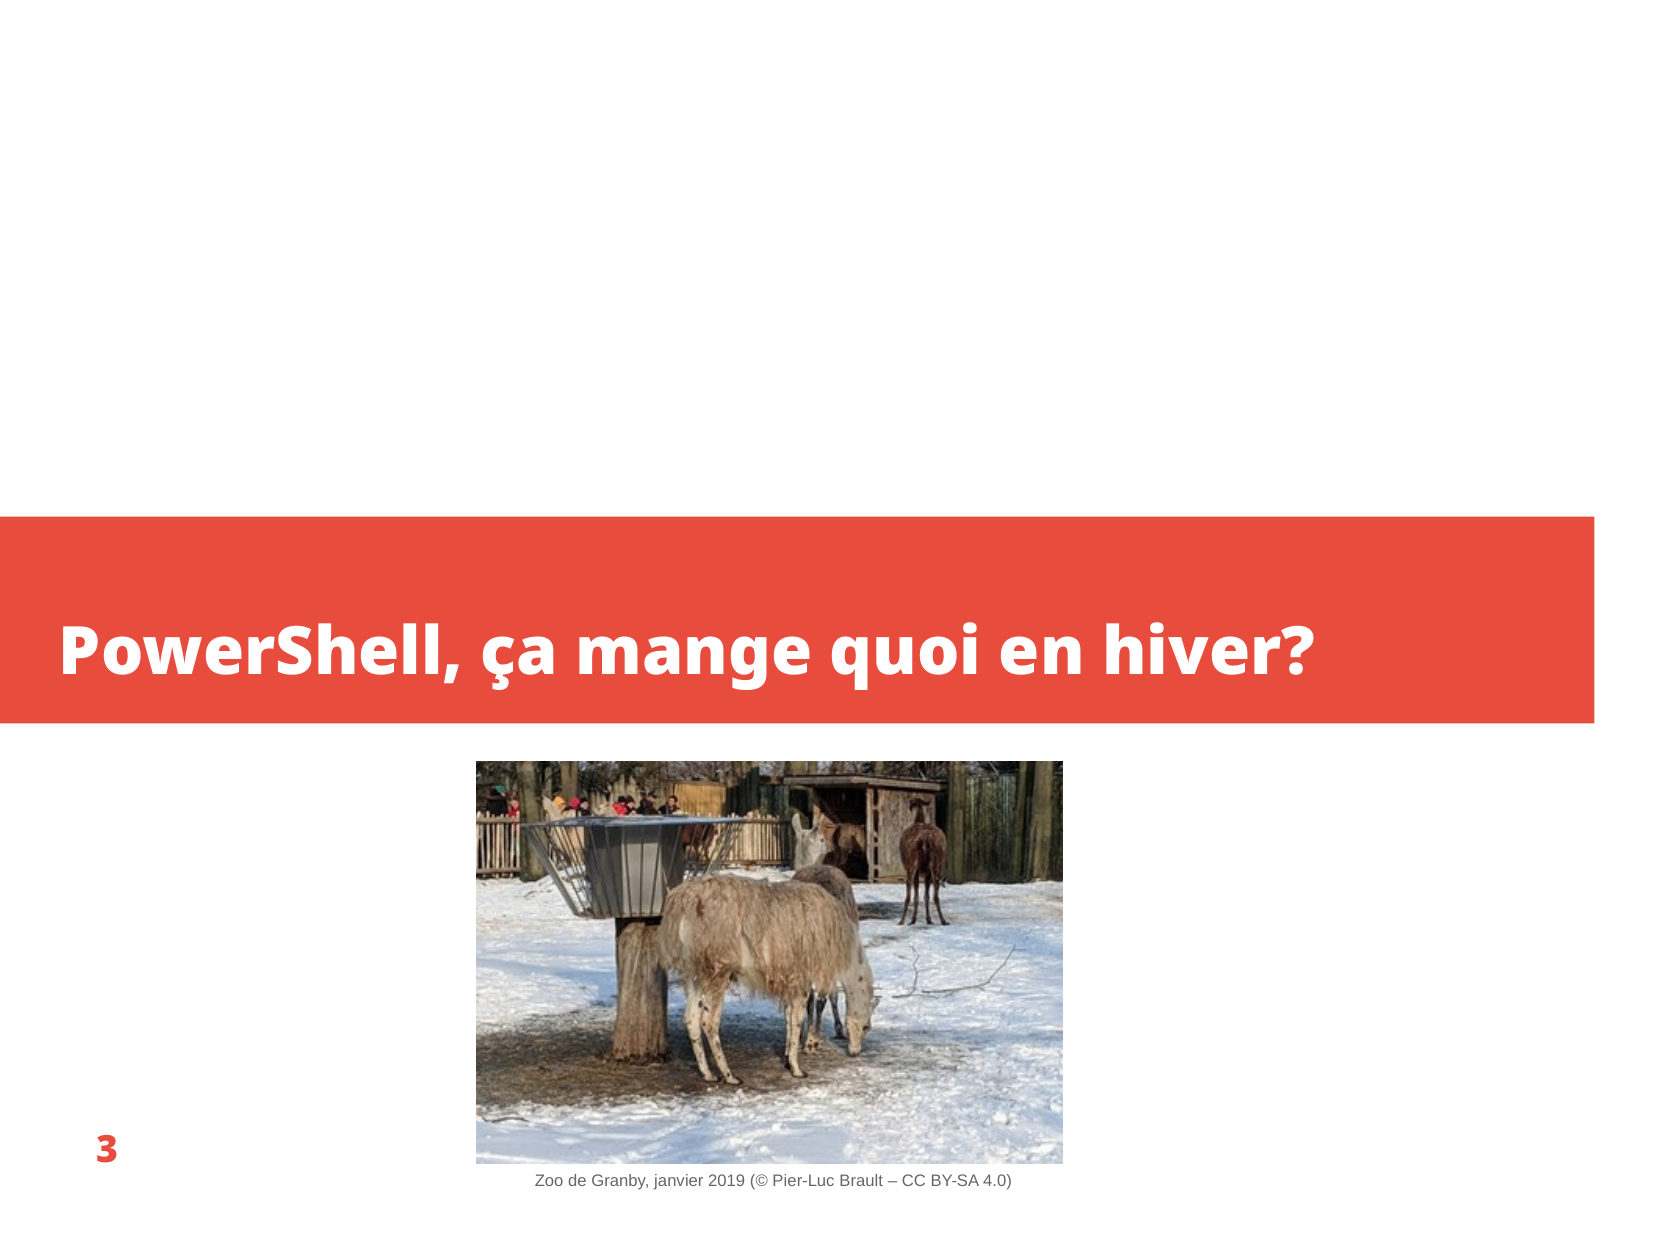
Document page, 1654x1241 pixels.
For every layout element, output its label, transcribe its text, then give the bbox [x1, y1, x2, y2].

picture [476, 761, 1063, 1163]
title PowerShell, ça mange quoi en hiver? [59, 546, 1595, 694]
text_box Zoo de Granby, janvier 2019 (© Pier-Luc Brault – CC BY-SA 4.0) [460, 1163, 1087, 1225]
